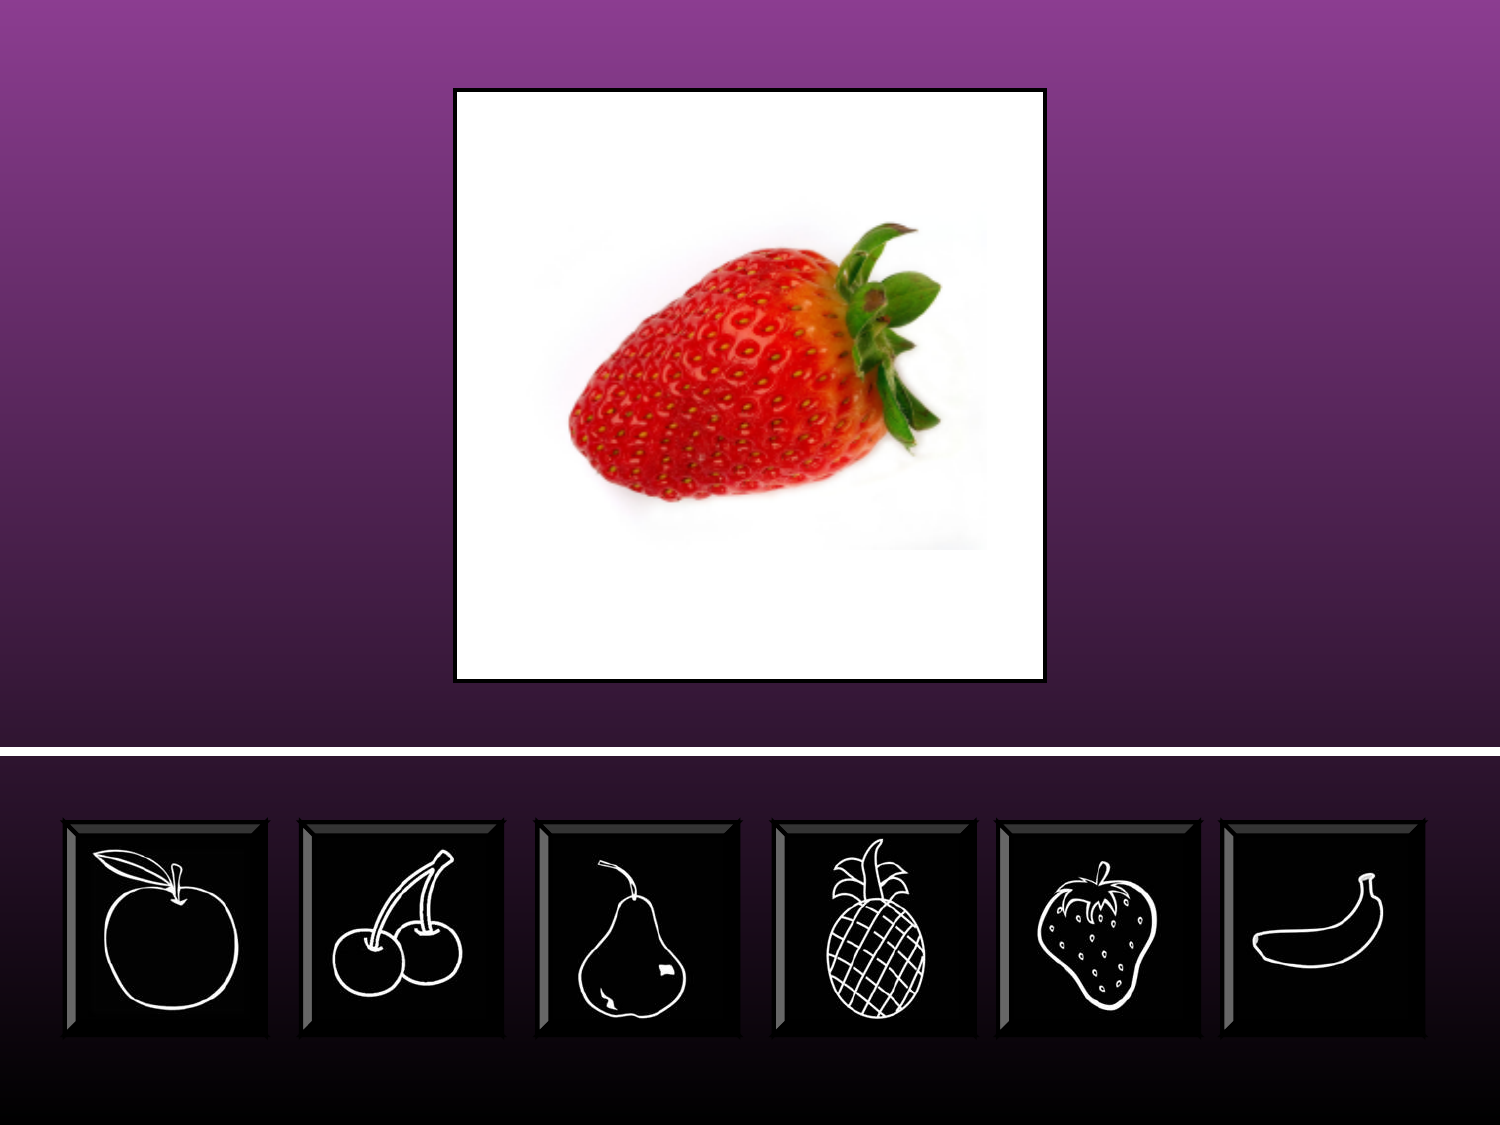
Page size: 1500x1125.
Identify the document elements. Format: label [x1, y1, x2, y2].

text_box [1000, 822, 1199, 1035]
picture [489, 188, 987, 550]
text_box [775, 822, 975, 1035]
text_box [66, 822, 266, 1035]
text_box [539, 822, 739, 1035]
text_box [302, 822, 502, 1035]
text_box [1224, 822, 1424, 1035]
text_box [454, 90, 1046, 681]
